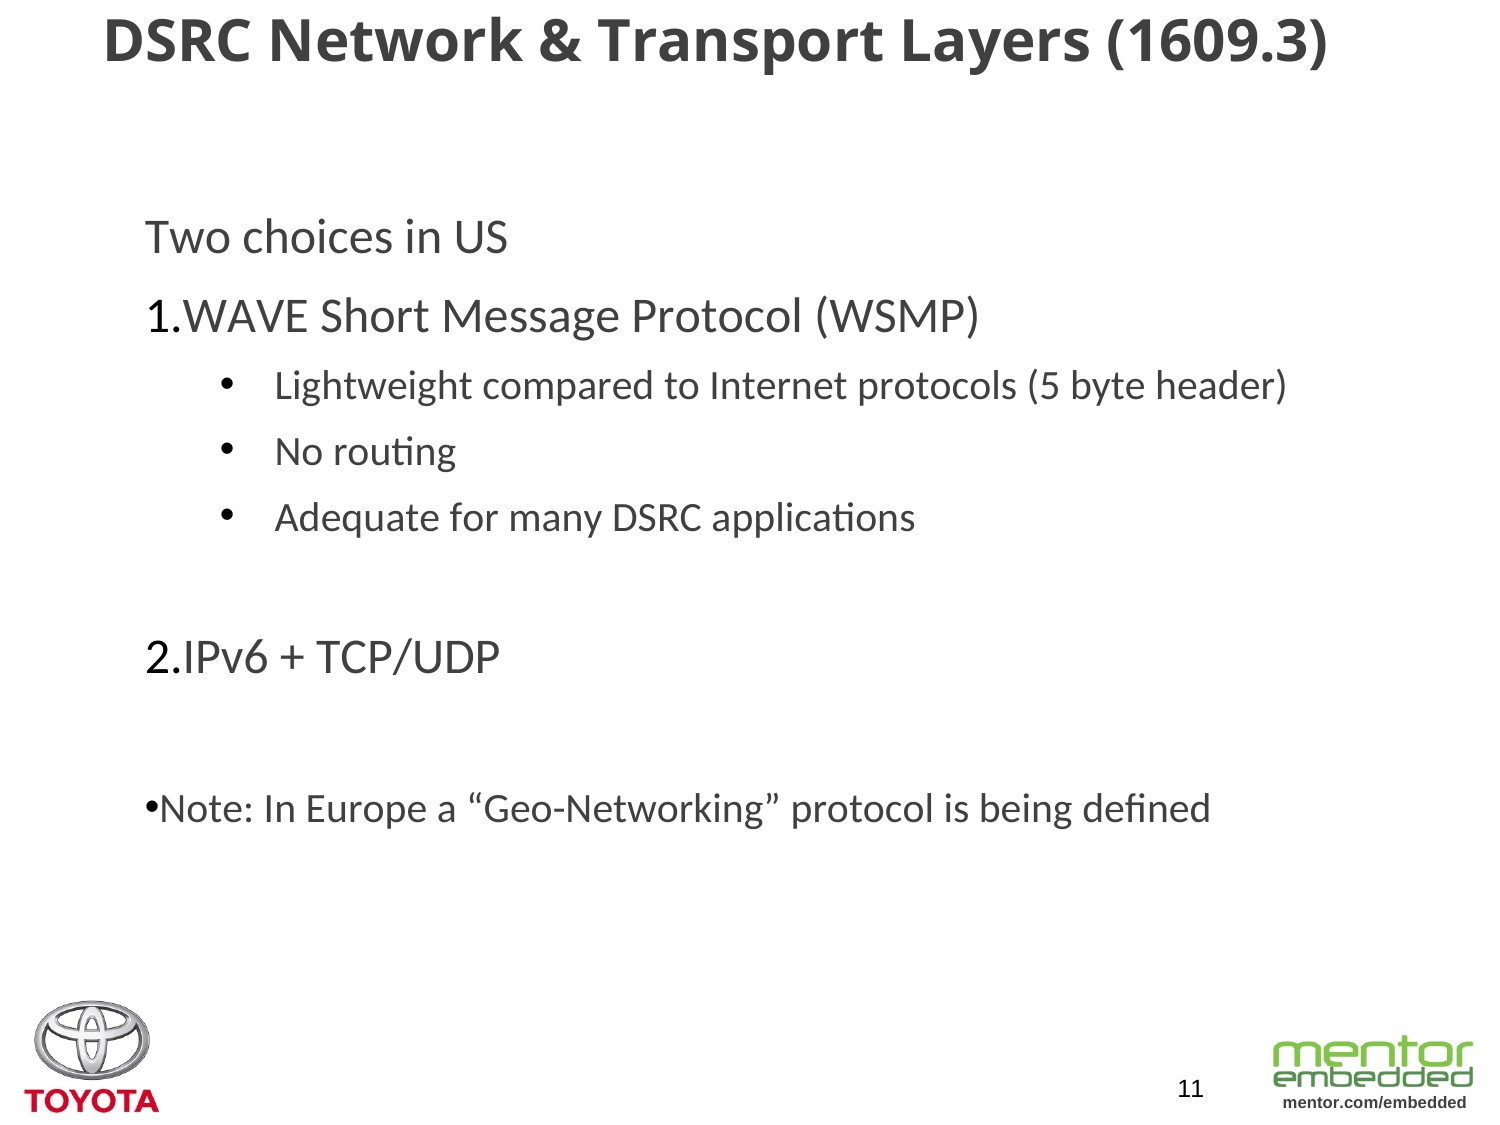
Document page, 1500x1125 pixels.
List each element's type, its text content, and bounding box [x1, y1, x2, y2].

picture [24, 998, 130, 1114]
text_box DSRC Network & Transport Layers (1609.3) [87, 0, 1426, 184]
text_box Two choices in US WAVE Short Message Protocol (WSMP) Lightweight compared to Internet protocols (5 byte header) No routing Adequate for many DSRC applications IPv6 + TCP/UDP Note: In Europe a “Geo-Networking” protocol is being defined [130, 196, 1481, 1125]
